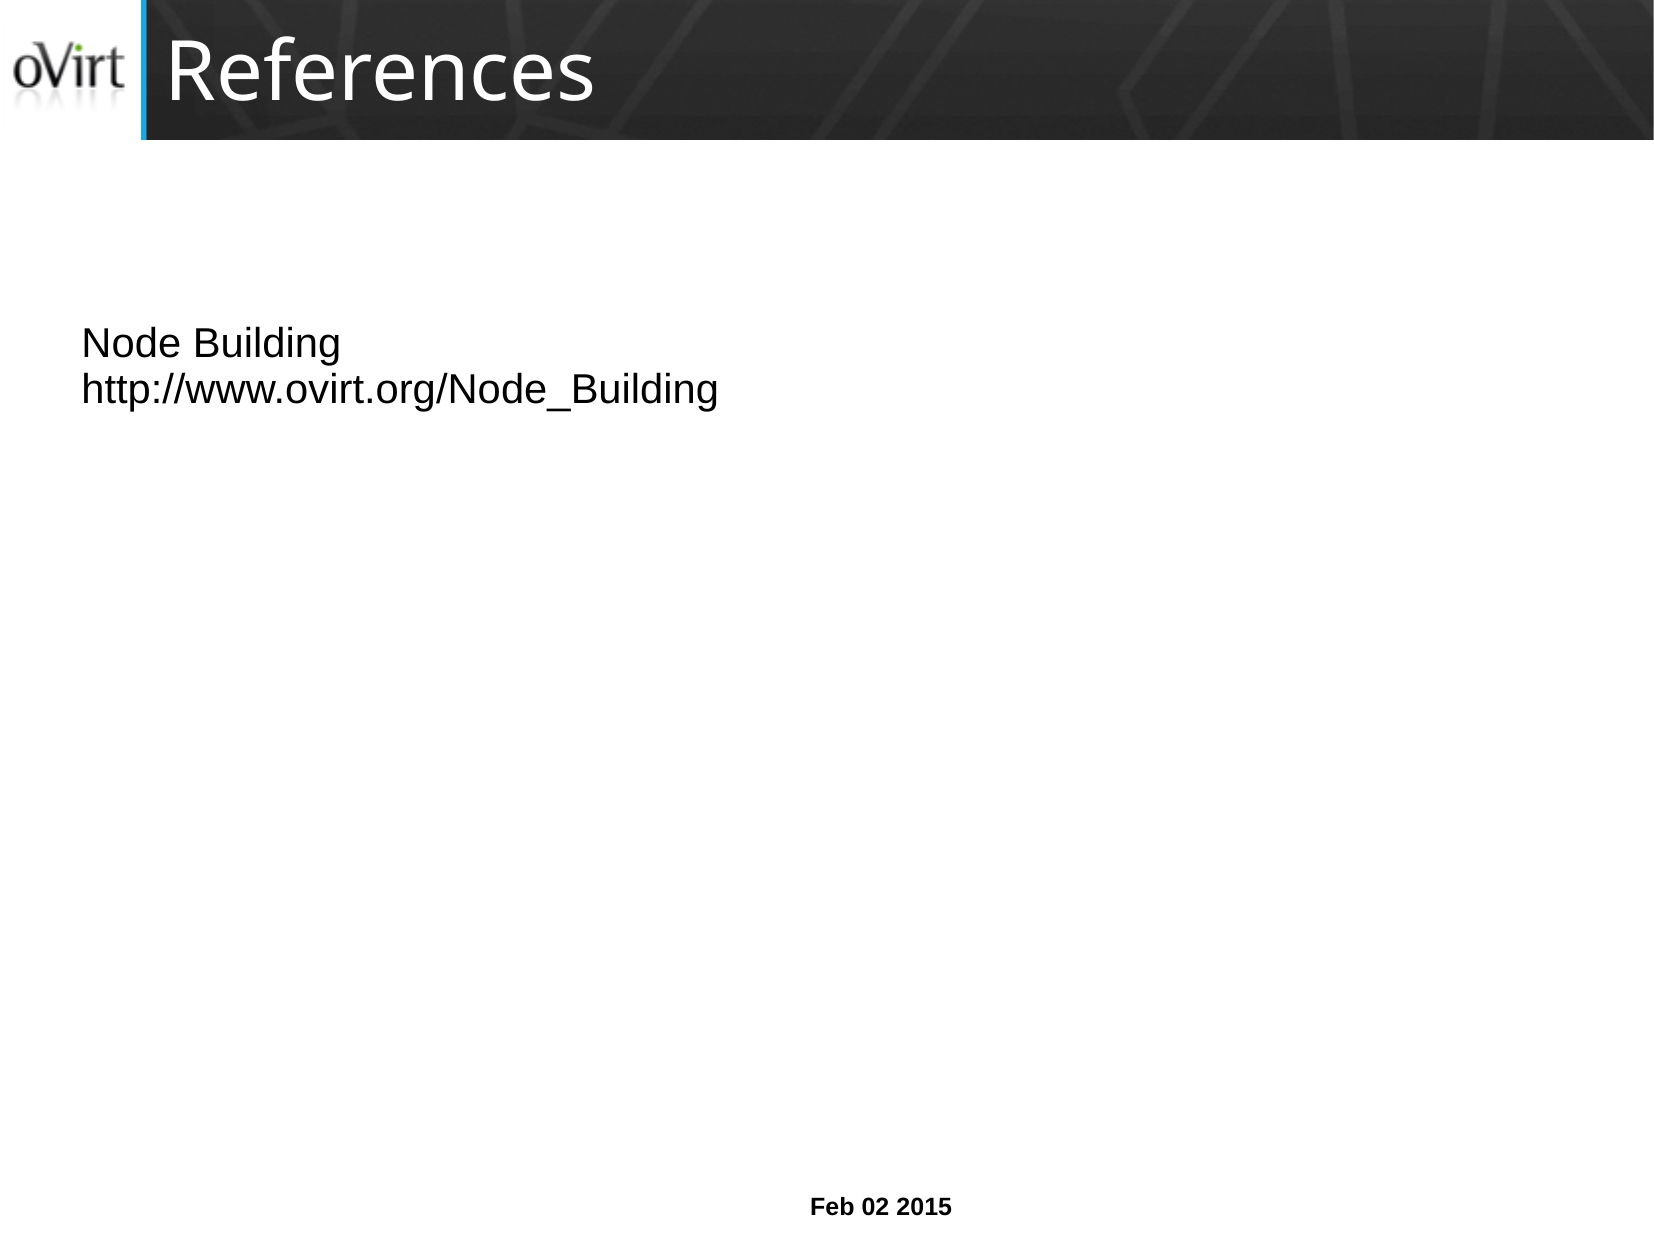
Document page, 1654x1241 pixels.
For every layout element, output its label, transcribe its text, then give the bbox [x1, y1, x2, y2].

picture [0, 0, 1654, 140]
title References [164, 18, 1653, 119]
text_box Node Building http://www.ovirt.org/Node_Building [31, 312, 735, 513]
